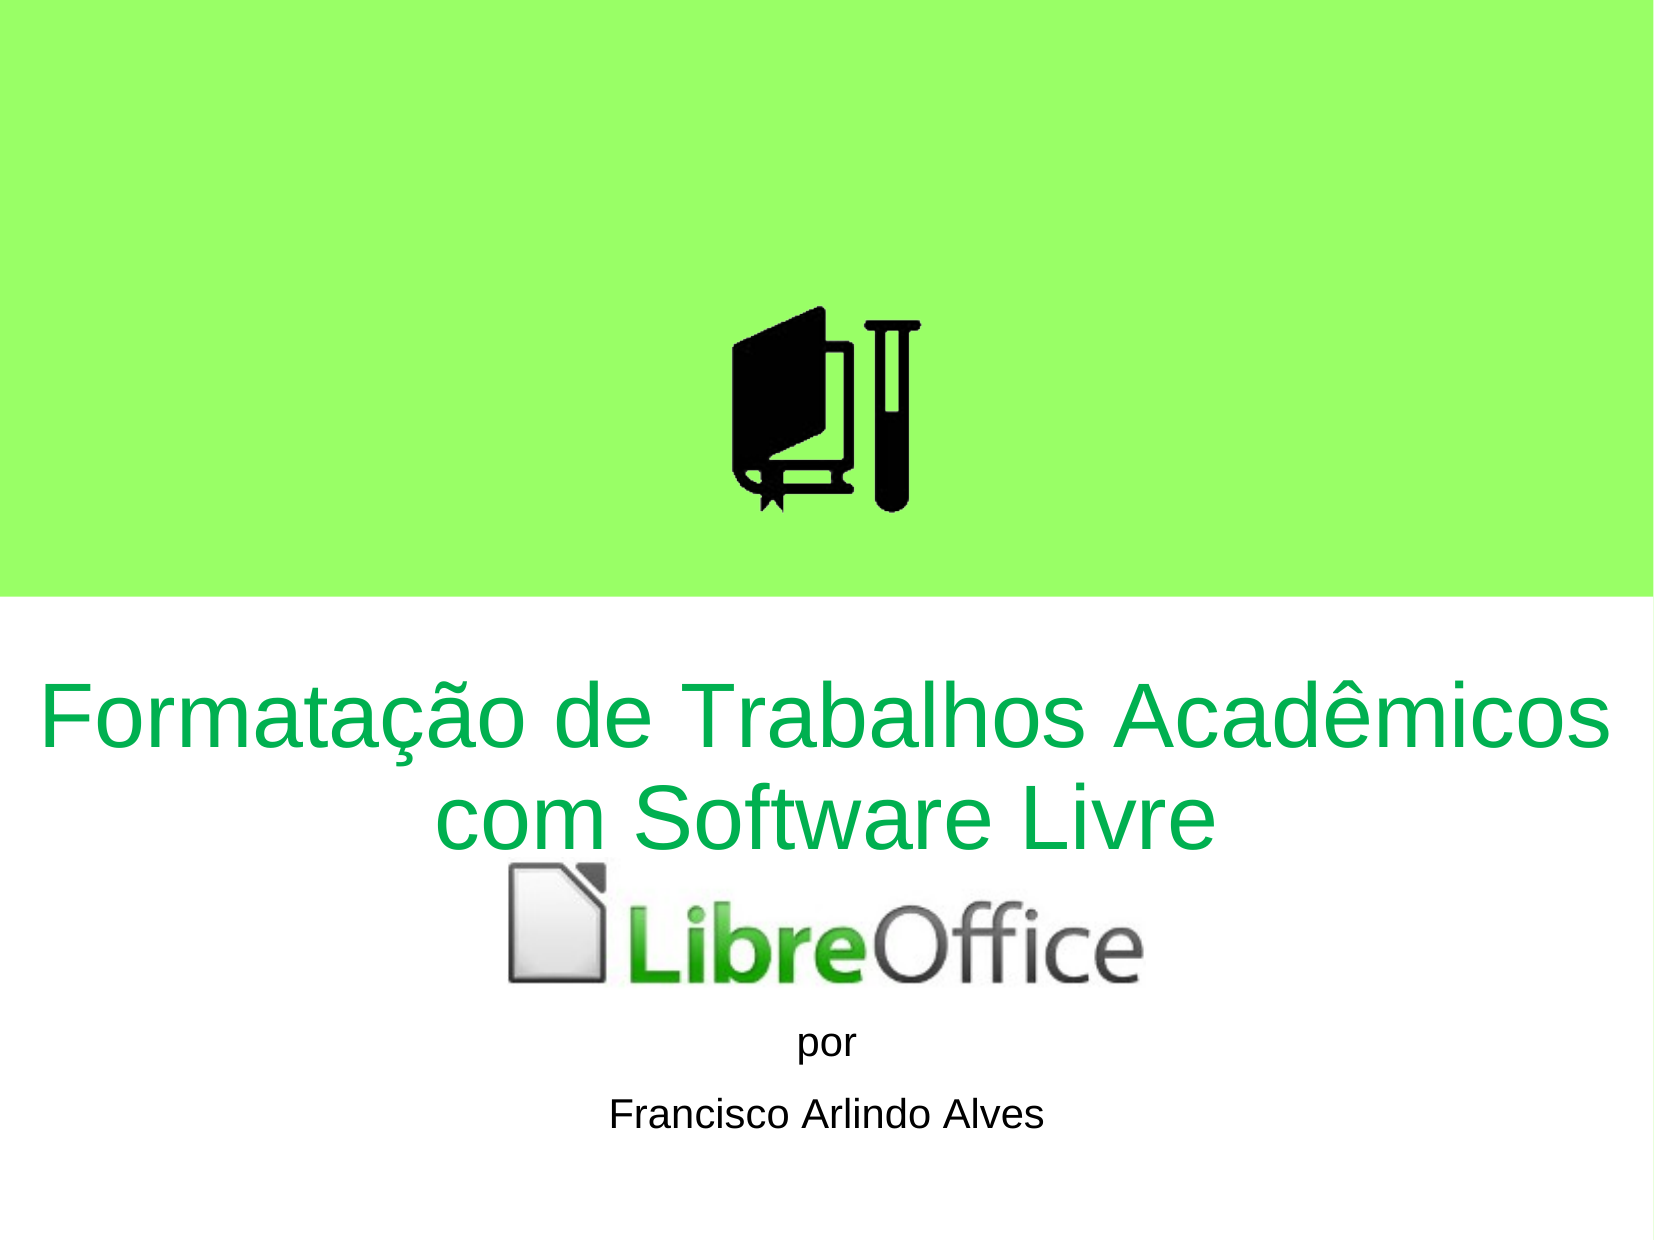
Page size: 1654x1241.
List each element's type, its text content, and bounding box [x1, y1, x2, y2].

picture [718, 303, 933, 518]
picture [507, 857, 1146, 1010]
title Formatação de Trabalhos Acadêmicos com Software Livre LibreOffice por Francisco Arlindo Alves [0, 596, 1654, 1241]
